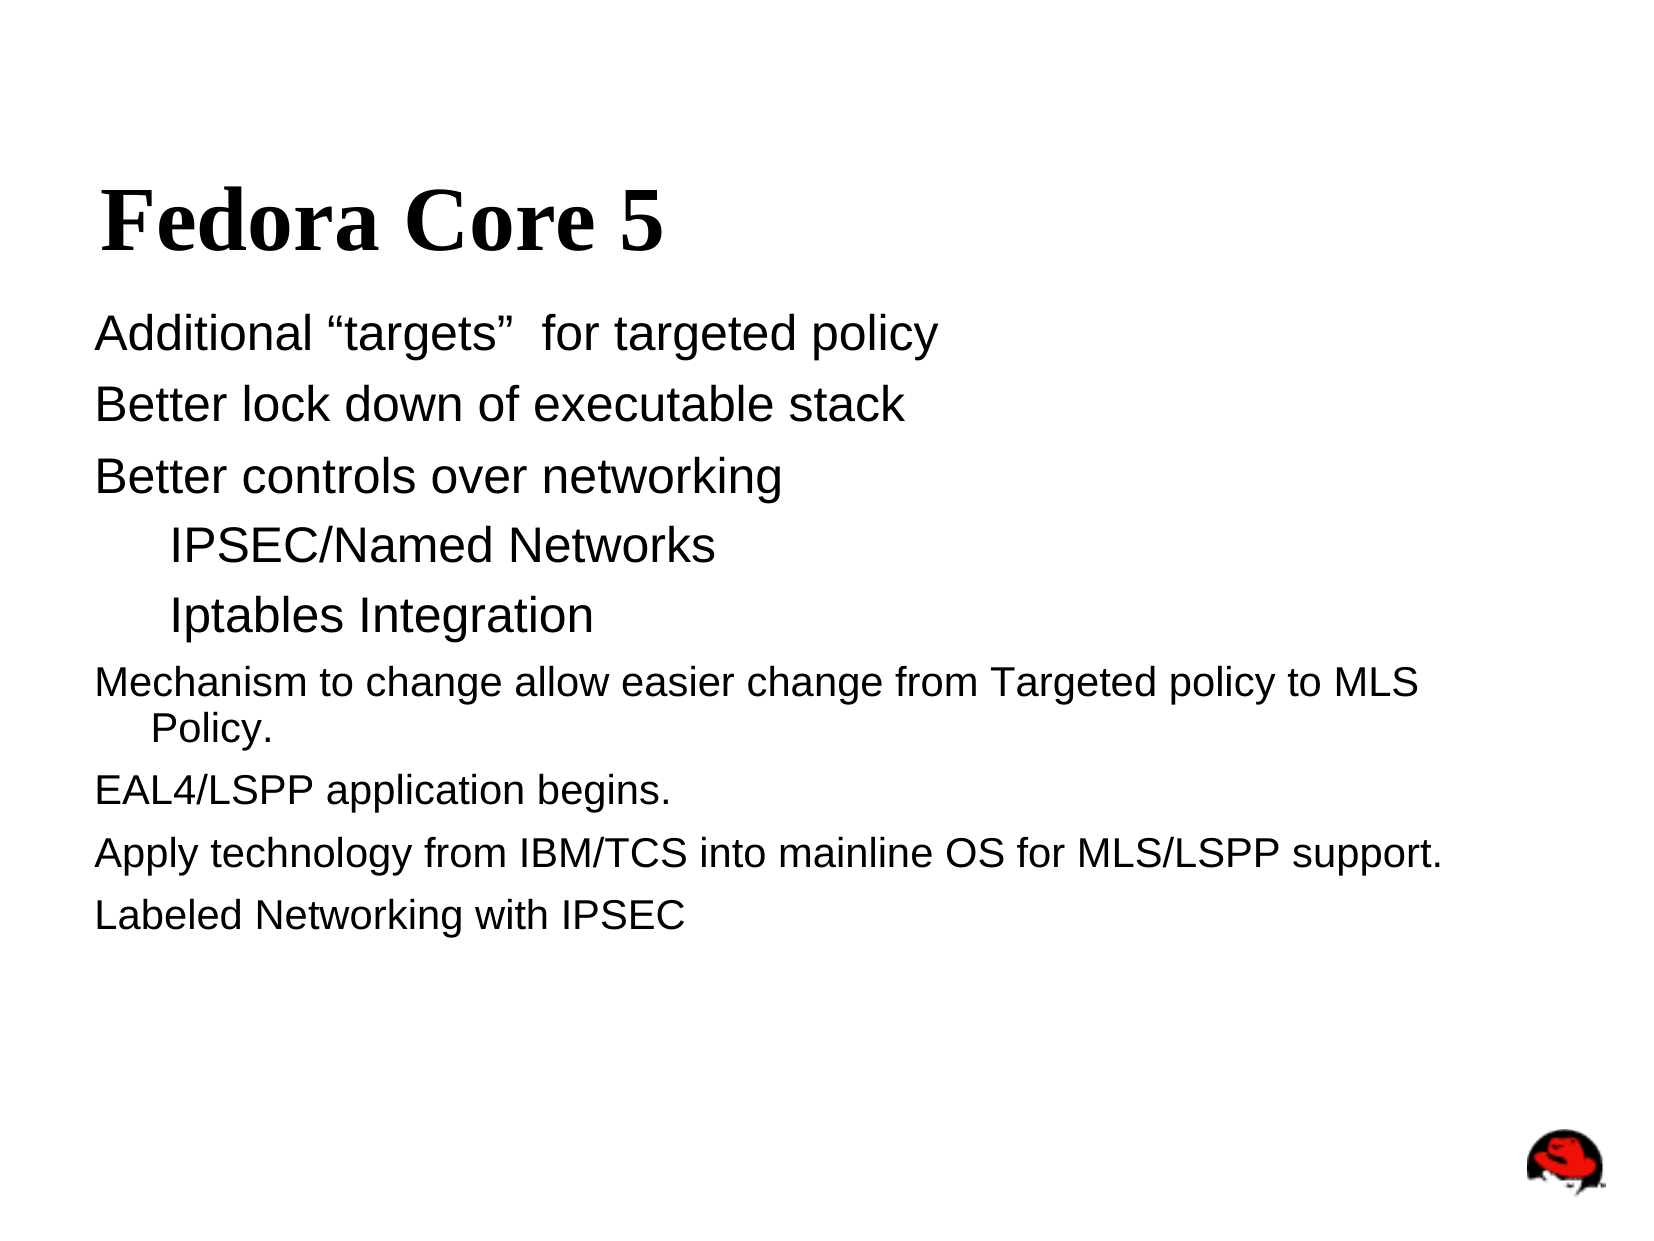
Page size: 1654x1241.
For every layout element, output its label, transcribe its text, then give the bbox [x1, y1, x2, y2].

list Additional “targets” for targeted policy Better lock down of executable stack Better controls over networking IPSEC/Named Networks Iptables Integration Mechanism to change allow easier change from Targeted policy to MLS Policy. EAL4/LSPP application begins. Apply technology from IBM/TCS into mainline OS for MLS/LSPP support. Labeled Networking with IPSEC [94, 304, 1500, 1174]
picture [1527, 1129, 1606, 1207]
title Fedora Core 5 [100, 150, 1506, 289]
